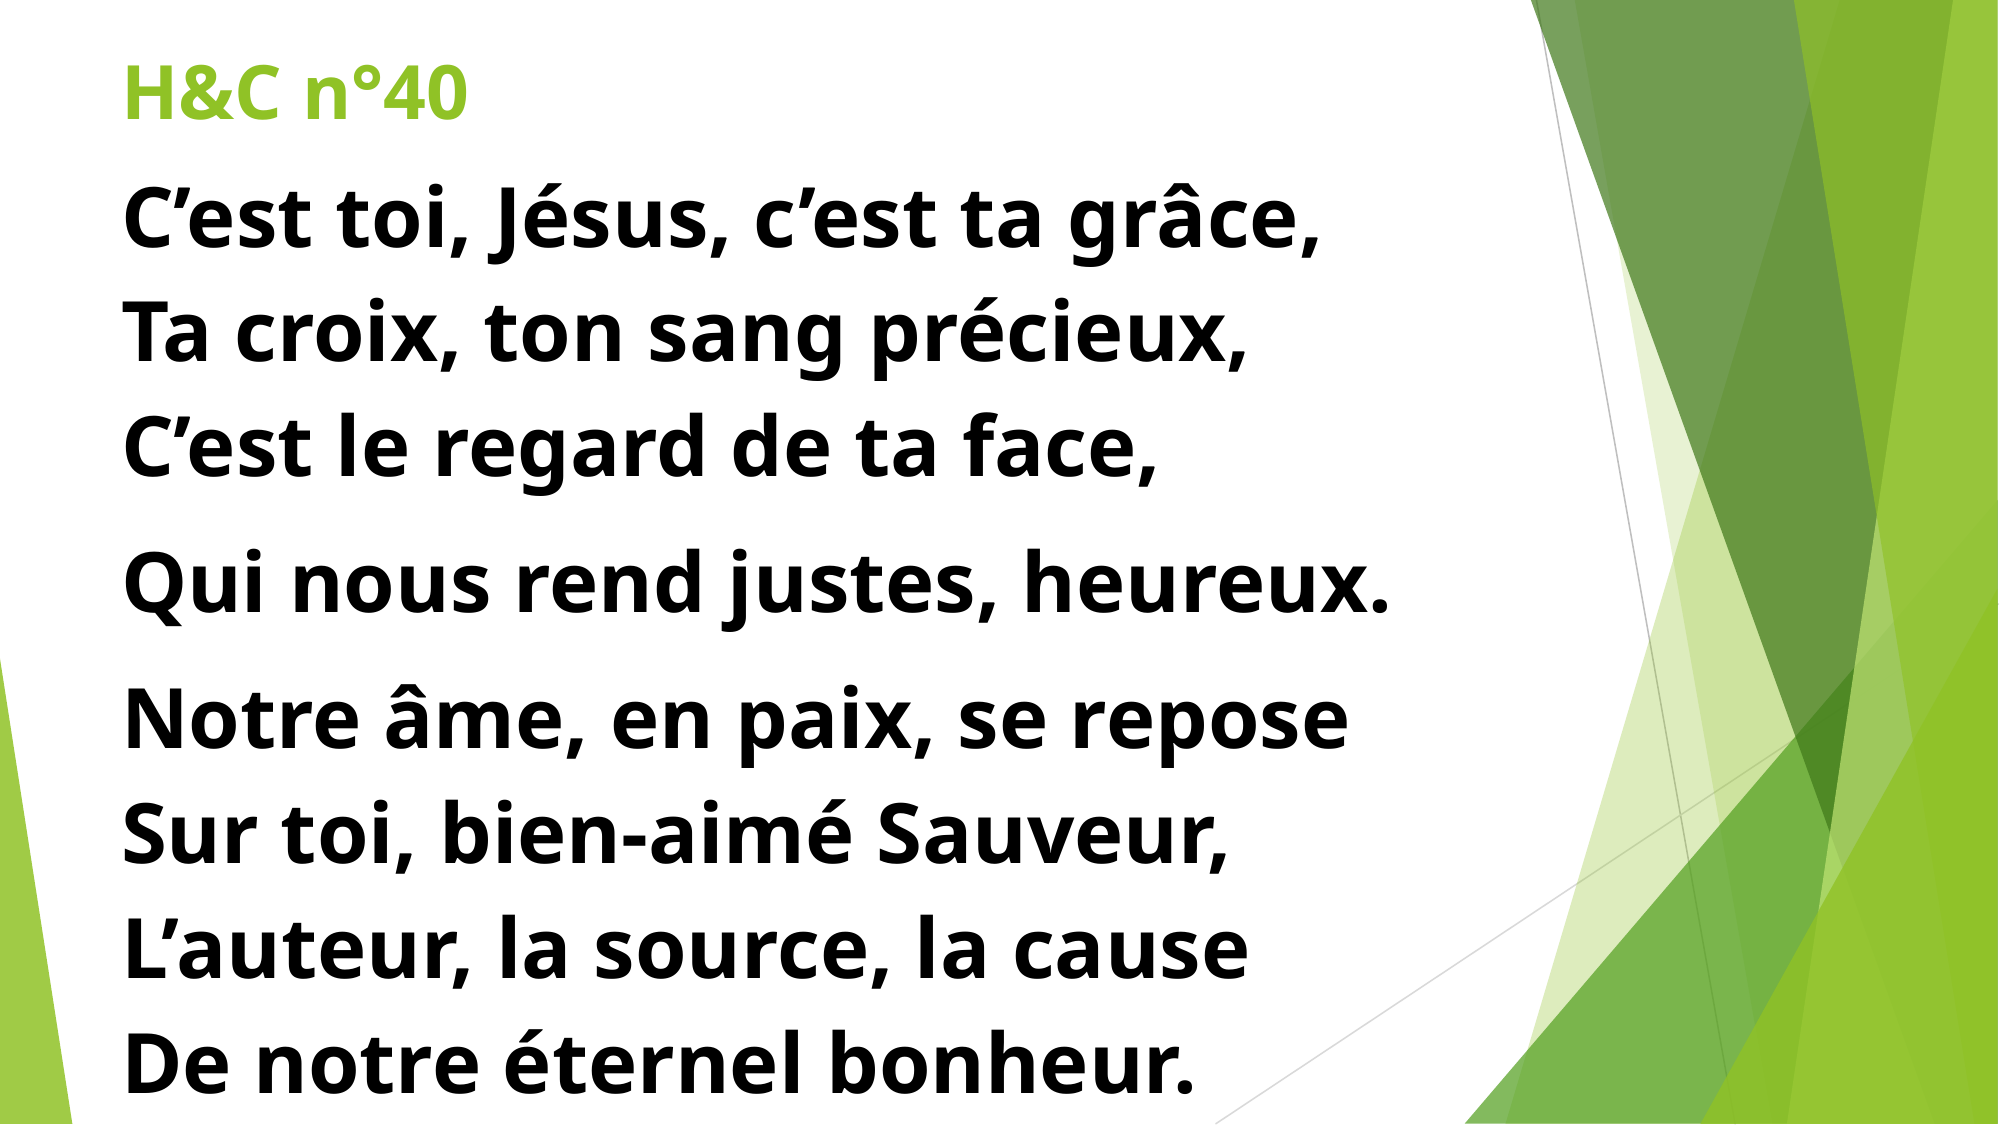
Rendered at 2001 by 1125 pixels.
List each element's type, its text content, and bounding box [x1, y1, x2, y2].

text_box H&C n°40 [106, 37, 1517, 141]
text_box C’est toi, Jésus, c’est ta grâce, Ta croix, ton sang précieux, C’est le regard de ta face, Qui nous rend justes, heureux. Notre âme, en paix, se repose Sur toi, bien-aimé Sauveur, L’auteur, la source, la cause De notre éternel bonheur. [106, 141, 1973, 1088]
